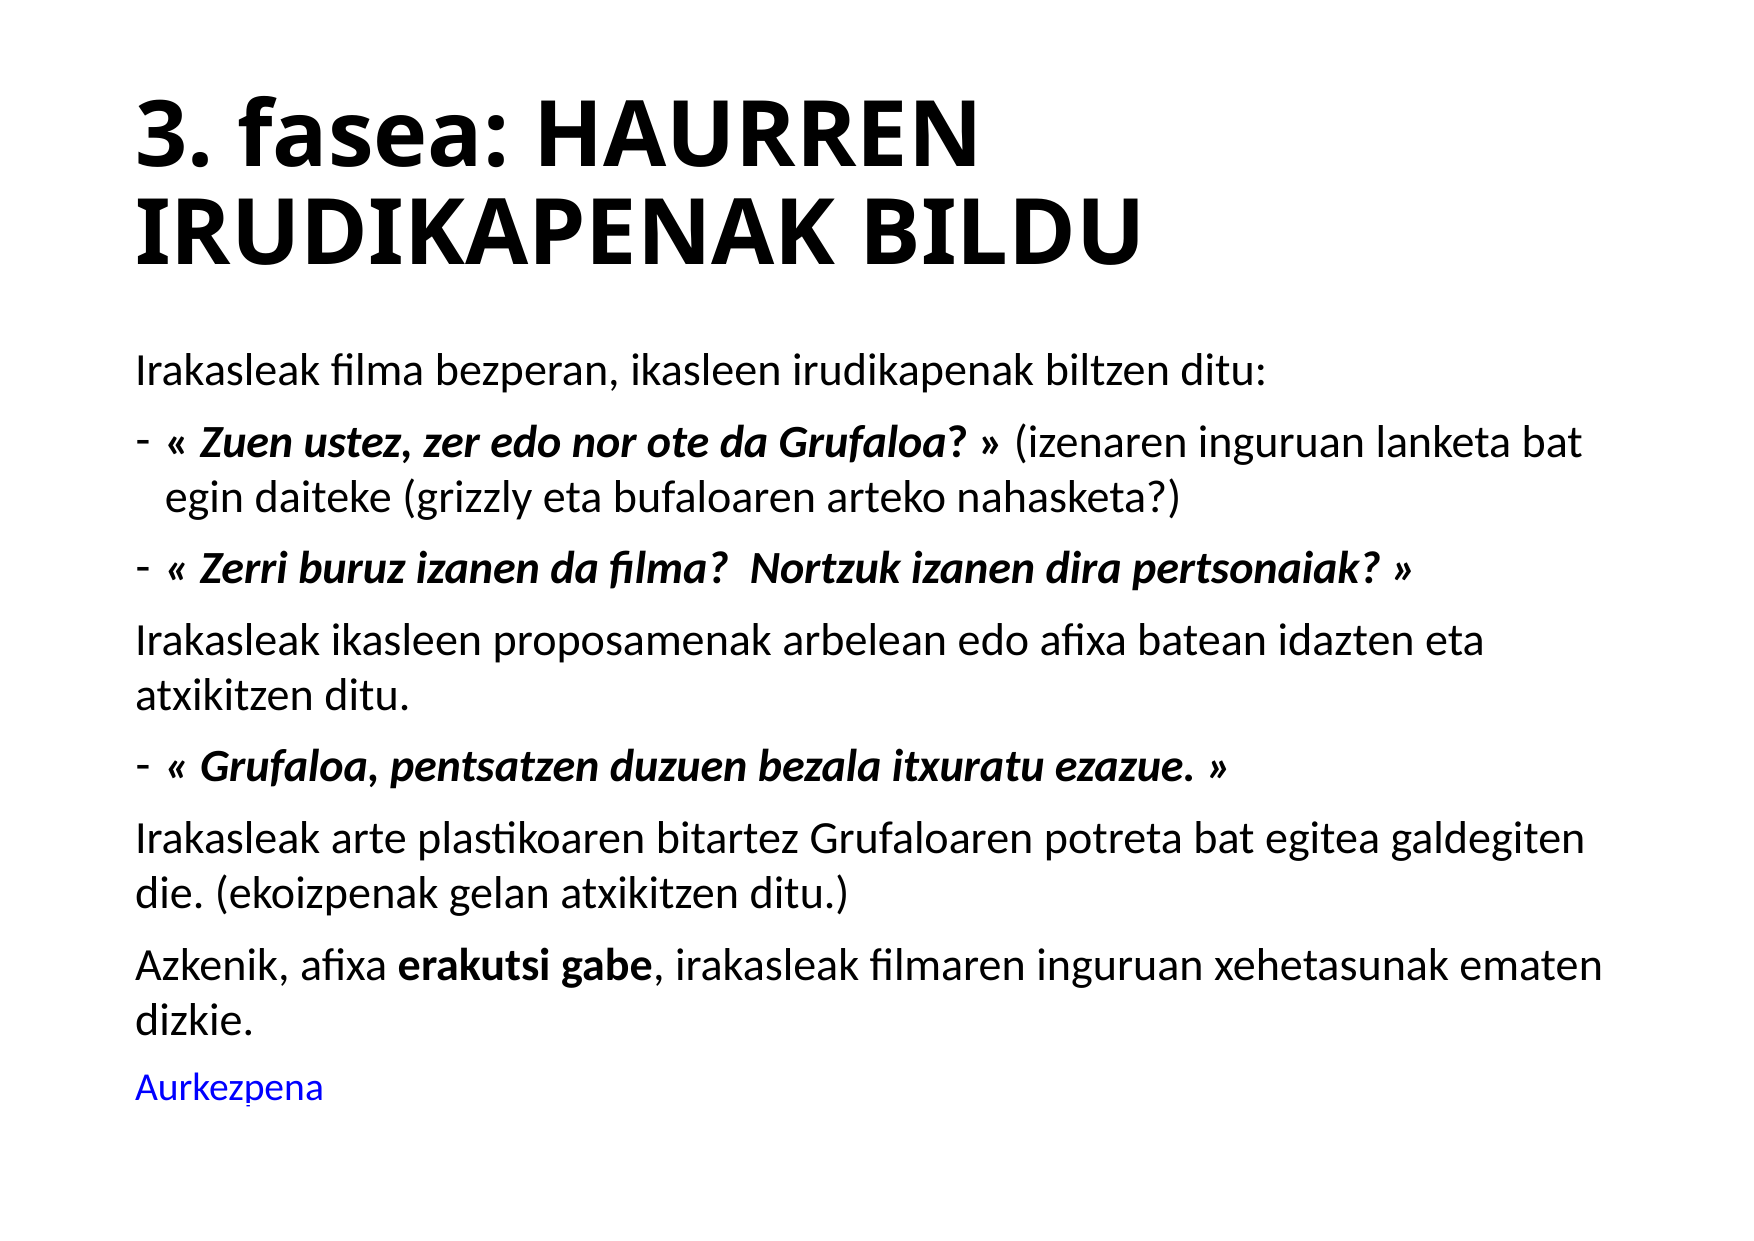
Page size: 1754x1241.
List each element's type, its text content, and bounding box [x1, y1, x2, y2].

text_box Irakasleak filma bezperan, ikasleen irudikapenak biltzen ditu: « Zuen ustez, zer edo nor ote da Grufaloa? » (izenaren inguruan lanketa bat egin daiteke (grizzly eta bufaloaren arteko nahasketa?) « Zerri buruz izanen da filma? Nortzuk izanen dira pertsonaiak? » Irakasleak ikasleen proposamenak arbelean edo afixa batean idazten eta atxikitzen ditu. « Grufaloa, pentsatzen duzuen bezala itxuratu ezazue. » Irakasleak arte plastikoaren bitartez Grufaloaren potreta bat egitea galdegiten die. (ekoizpenak gelan atxikitzen ditu.) Azkenik, afixa erakutsi gabe, irakasleak filmaren inguruan xehetasunak ematen dizkie. Aurkezpena [120, 332, 1634, 1120]
text_box 3. fasea: HAURREN IRUDIKAPENAK BILDU [120, 65, 1634, 306]
